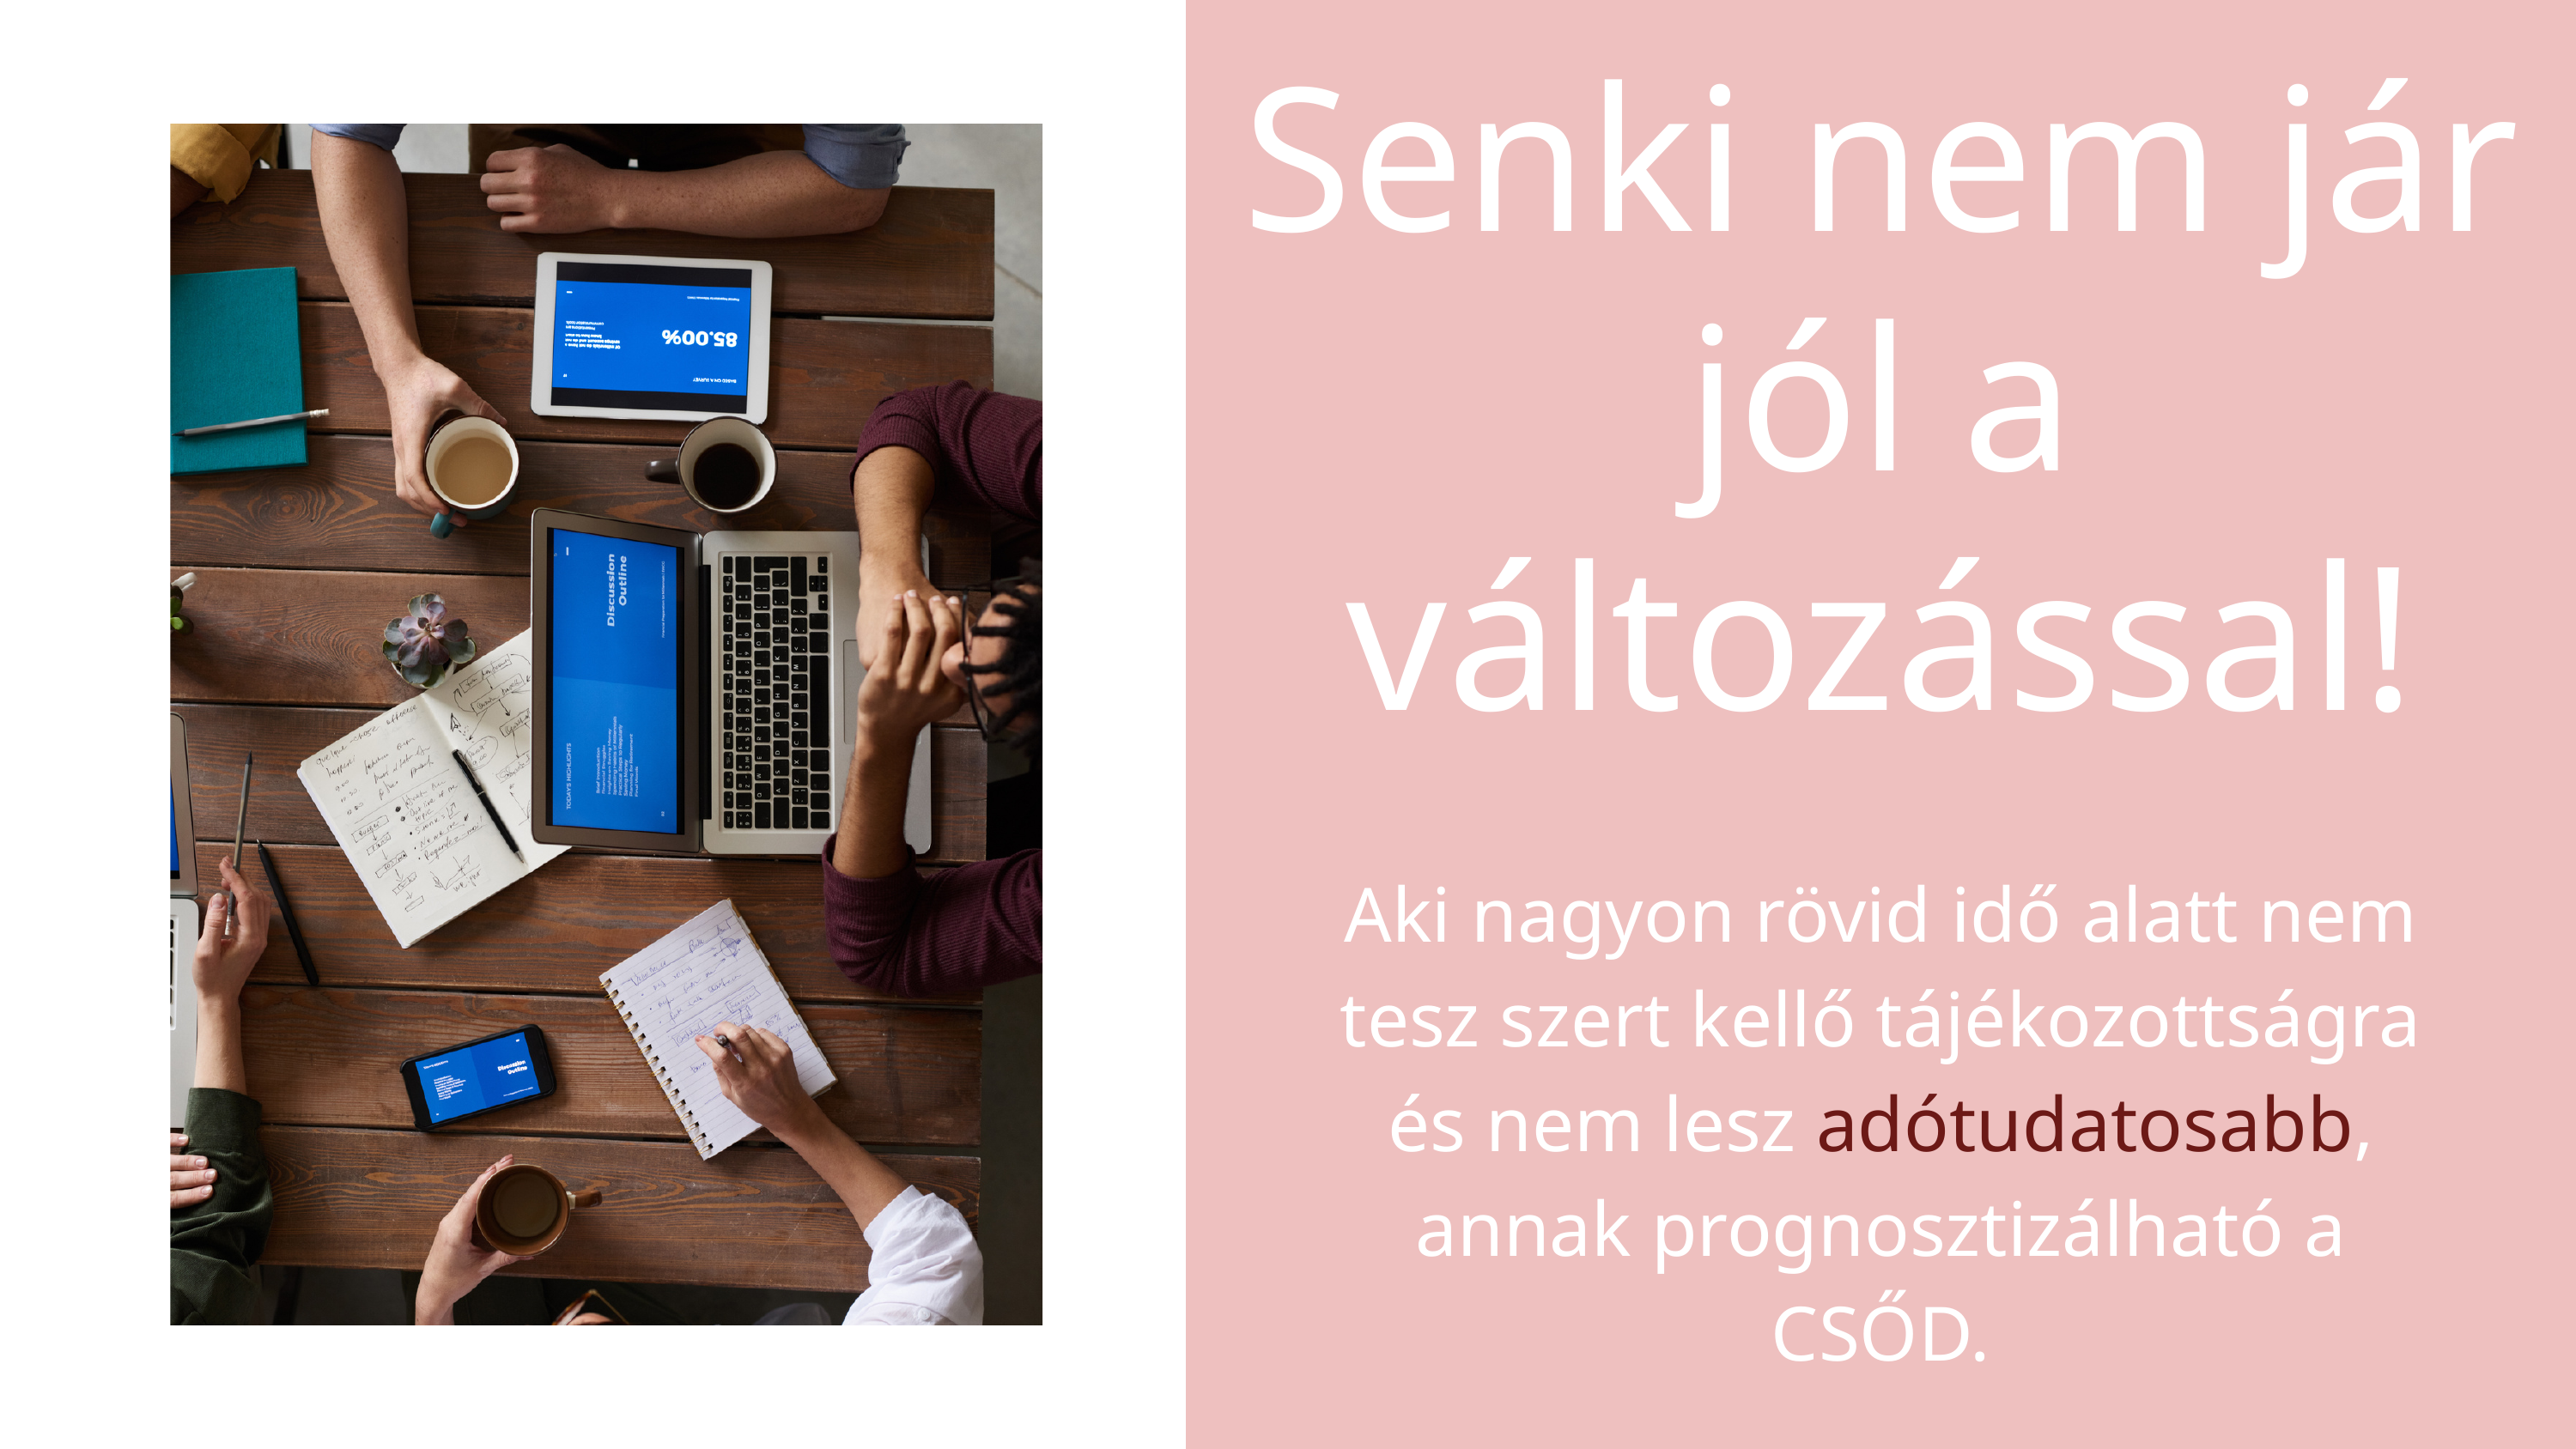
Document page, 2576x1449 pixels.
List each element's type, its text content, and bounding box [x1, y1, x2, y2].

text_box [1186, 0, 2576, 1449]
picture [170, 124, 1043, 1325]
text_box Aki nagyon rövid idő alatt nem tesz szert kellő tájékozottságra és nem lesz adótudatosabb, annak prognosztizálható a CSŐD. [1324, 852, 2438, 1377]
text_box Senki nem jár jól a változással! [1211, 31, 2552, 750]
